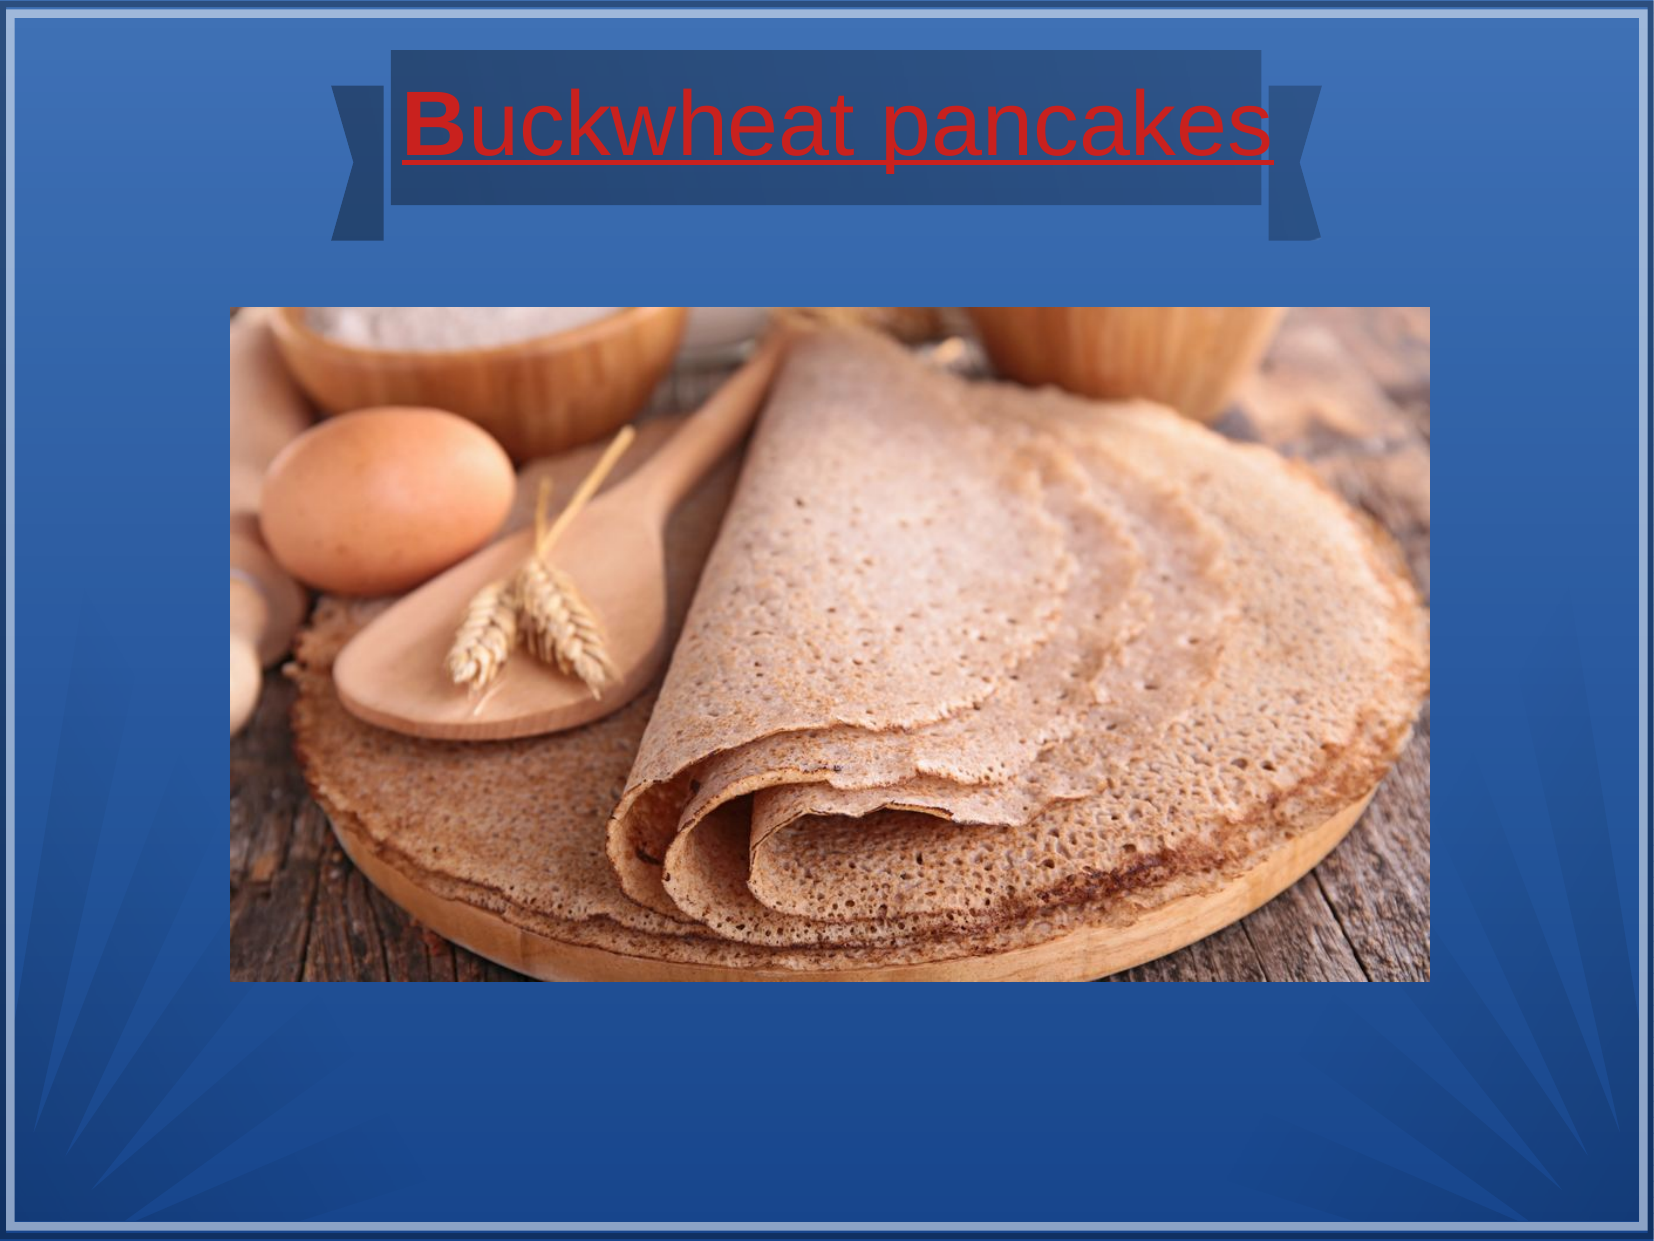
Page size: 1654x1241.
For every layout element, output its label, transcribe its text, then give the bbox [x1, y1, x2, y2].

title Buckwheat pancakes [0, 70, 1430, 278]
picture [230, 307, 1430, 982]
